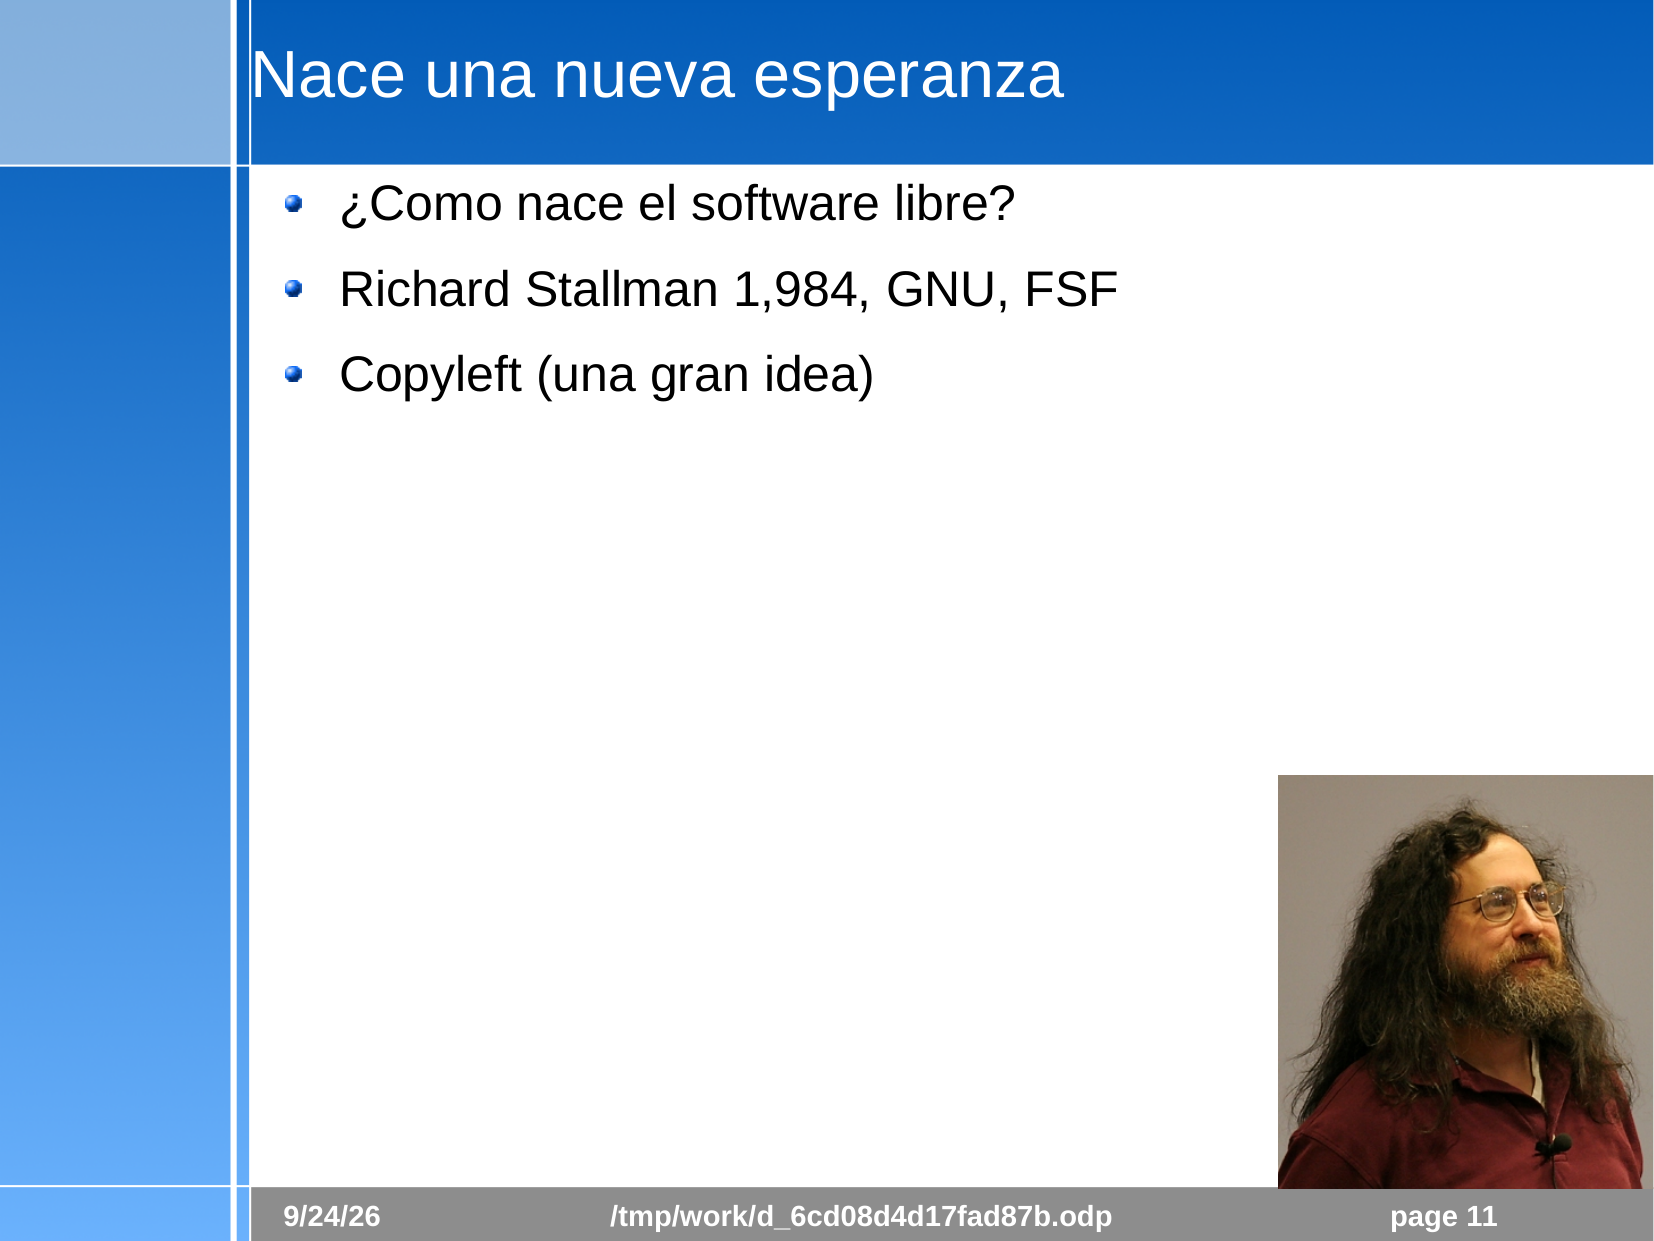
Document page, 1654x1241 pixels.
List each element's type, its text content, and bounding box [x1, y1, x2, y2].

picture [0, 0, 1654, 1241]
title Nace una nueva esperanza [250, 19, 1477, 130]
list ¿Como nace el software libre? Richard Stallman 1,984, GNU, FSF Copyleft (una gran idea) [250, 175, 1477, 1036]
